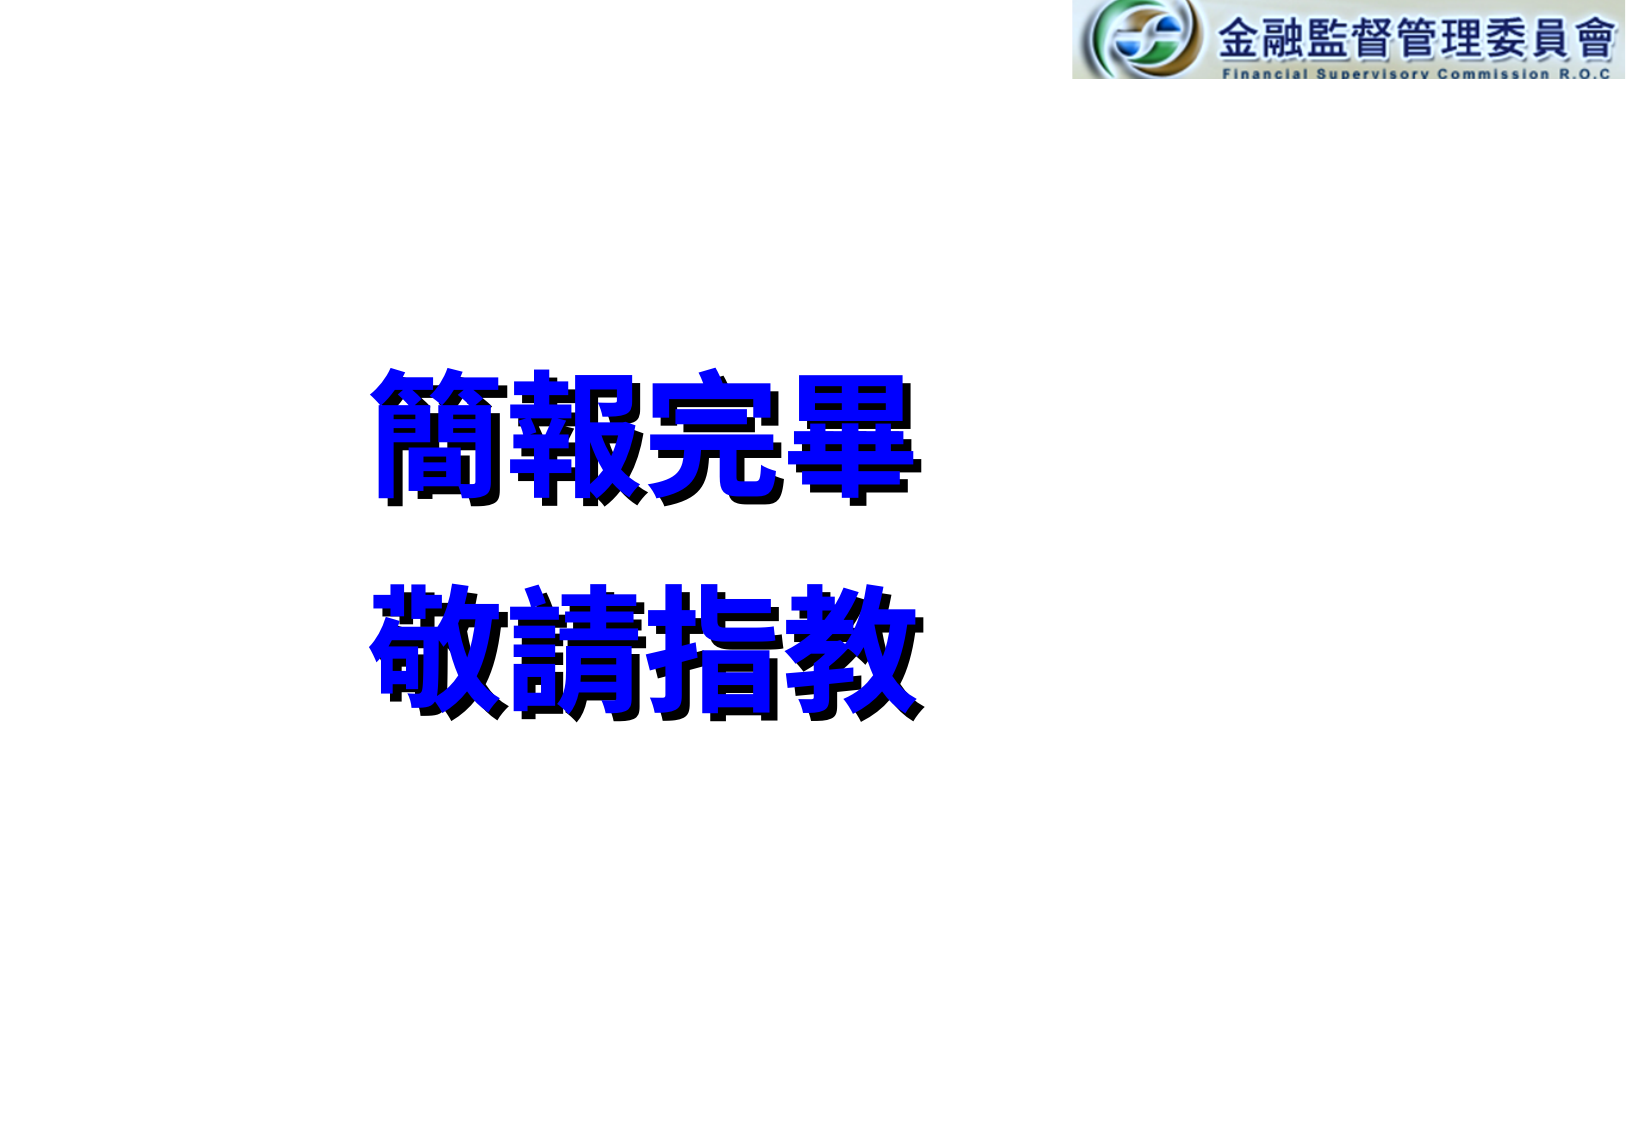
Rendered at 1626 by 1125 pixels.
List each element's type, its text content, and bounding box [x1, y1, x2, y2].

text_box 簡報完畢 敬請指教 [351, 341, 1262, 740]
